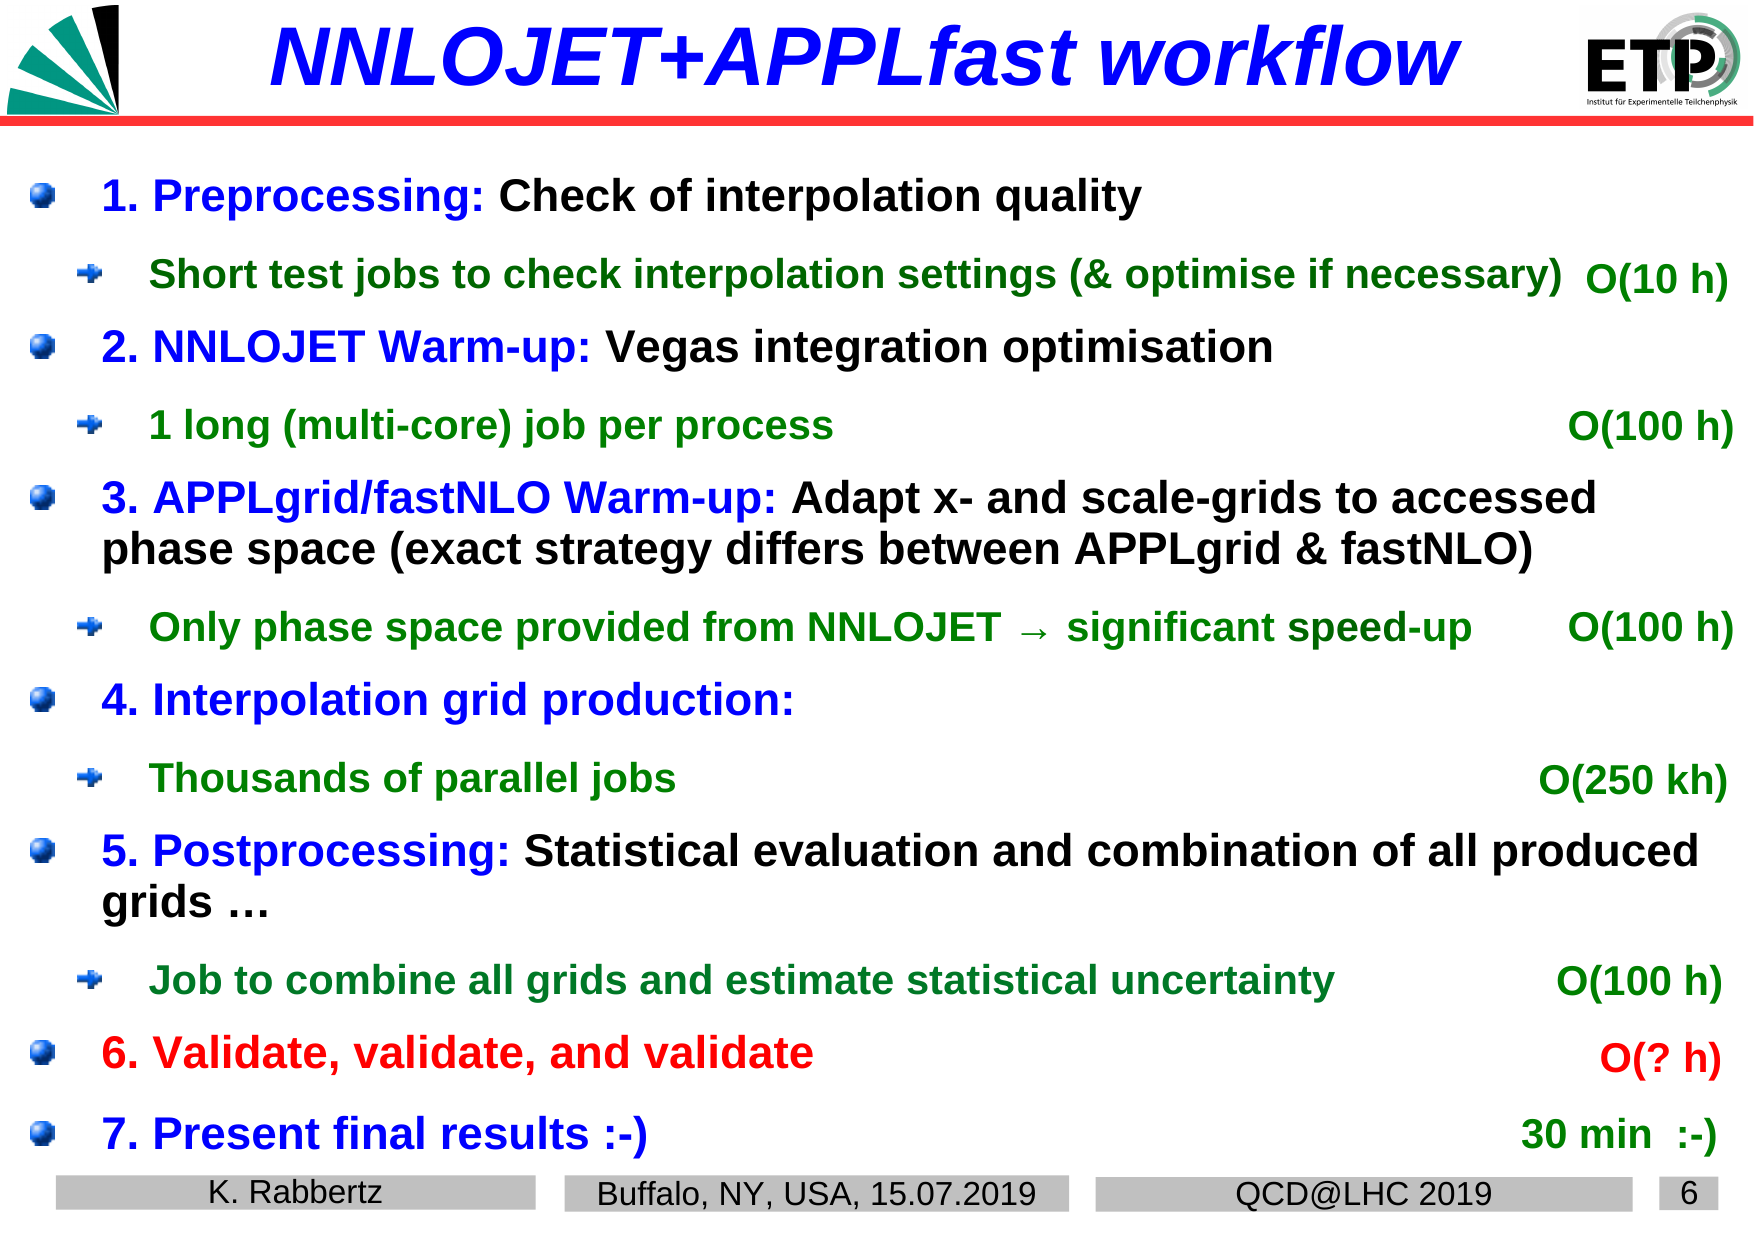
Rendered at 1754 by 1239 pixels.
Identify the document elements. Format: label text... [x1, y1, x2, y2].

picture [1606, 5, 1748, 109]
list 1. Preprocessing: Check of interpolation quality Short test jobs to check interpolation settings (& optimise if necessary) 2. NNLOJET Warm-up: Vegas integration optimisation 1 long (multi-core) job per process 3. APPLgrid/fastNLO Warm-up: Adapt x- and scale-grids to accessed phase space (exact strategy differs between APPLgrid & fastNLO) Only phase space provided from NNLOJET → significant speed-up 4. Interpolation grid production: Thousands of parallel jobs 5. Postprocessing: Statistical evaluation and combination of all produced grids … Job to combine all grids and estimate statistical uncertainty 6. Validate, validate, and validate 7. Present final results :-) [18, 169, 1735, 1162]
text_box O(? h) [1587, 1028, 1746, 1094]
text_box O(10 h) [1573, 249, 1745, 309]
text_box O(250 kh) [1526, 751, 1754, 810]
text_box O(100 h) [1555, 597, 1748, 657]
title NNLOJET+APPLfast workflow [123, 0, 1606, 114]
text_box 30 min :-) [1509, 1104, 1742, 1164]
text_box O(100 h) [1555, 396, 1748, 456]
text_box O(100 h) [1544, 951, 1736, 1011]
picture [7, 5, 119, 116]
